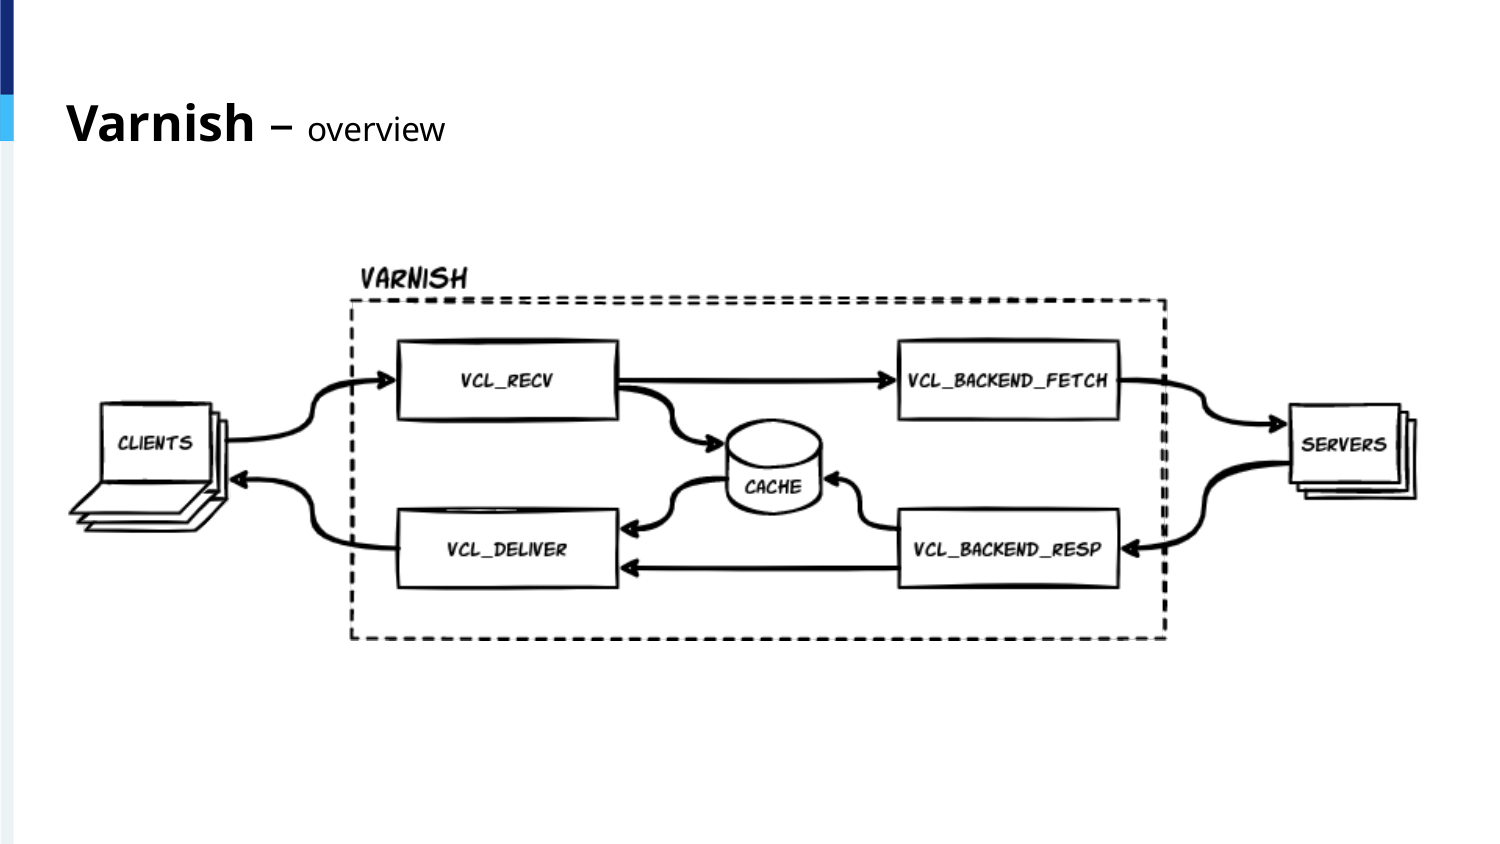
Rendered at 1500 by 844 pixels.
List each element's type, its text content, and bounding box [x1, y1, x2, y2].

title Varnish – overview [51, 76, 1449, 171]
picture [0, 0, 1500, 844]
